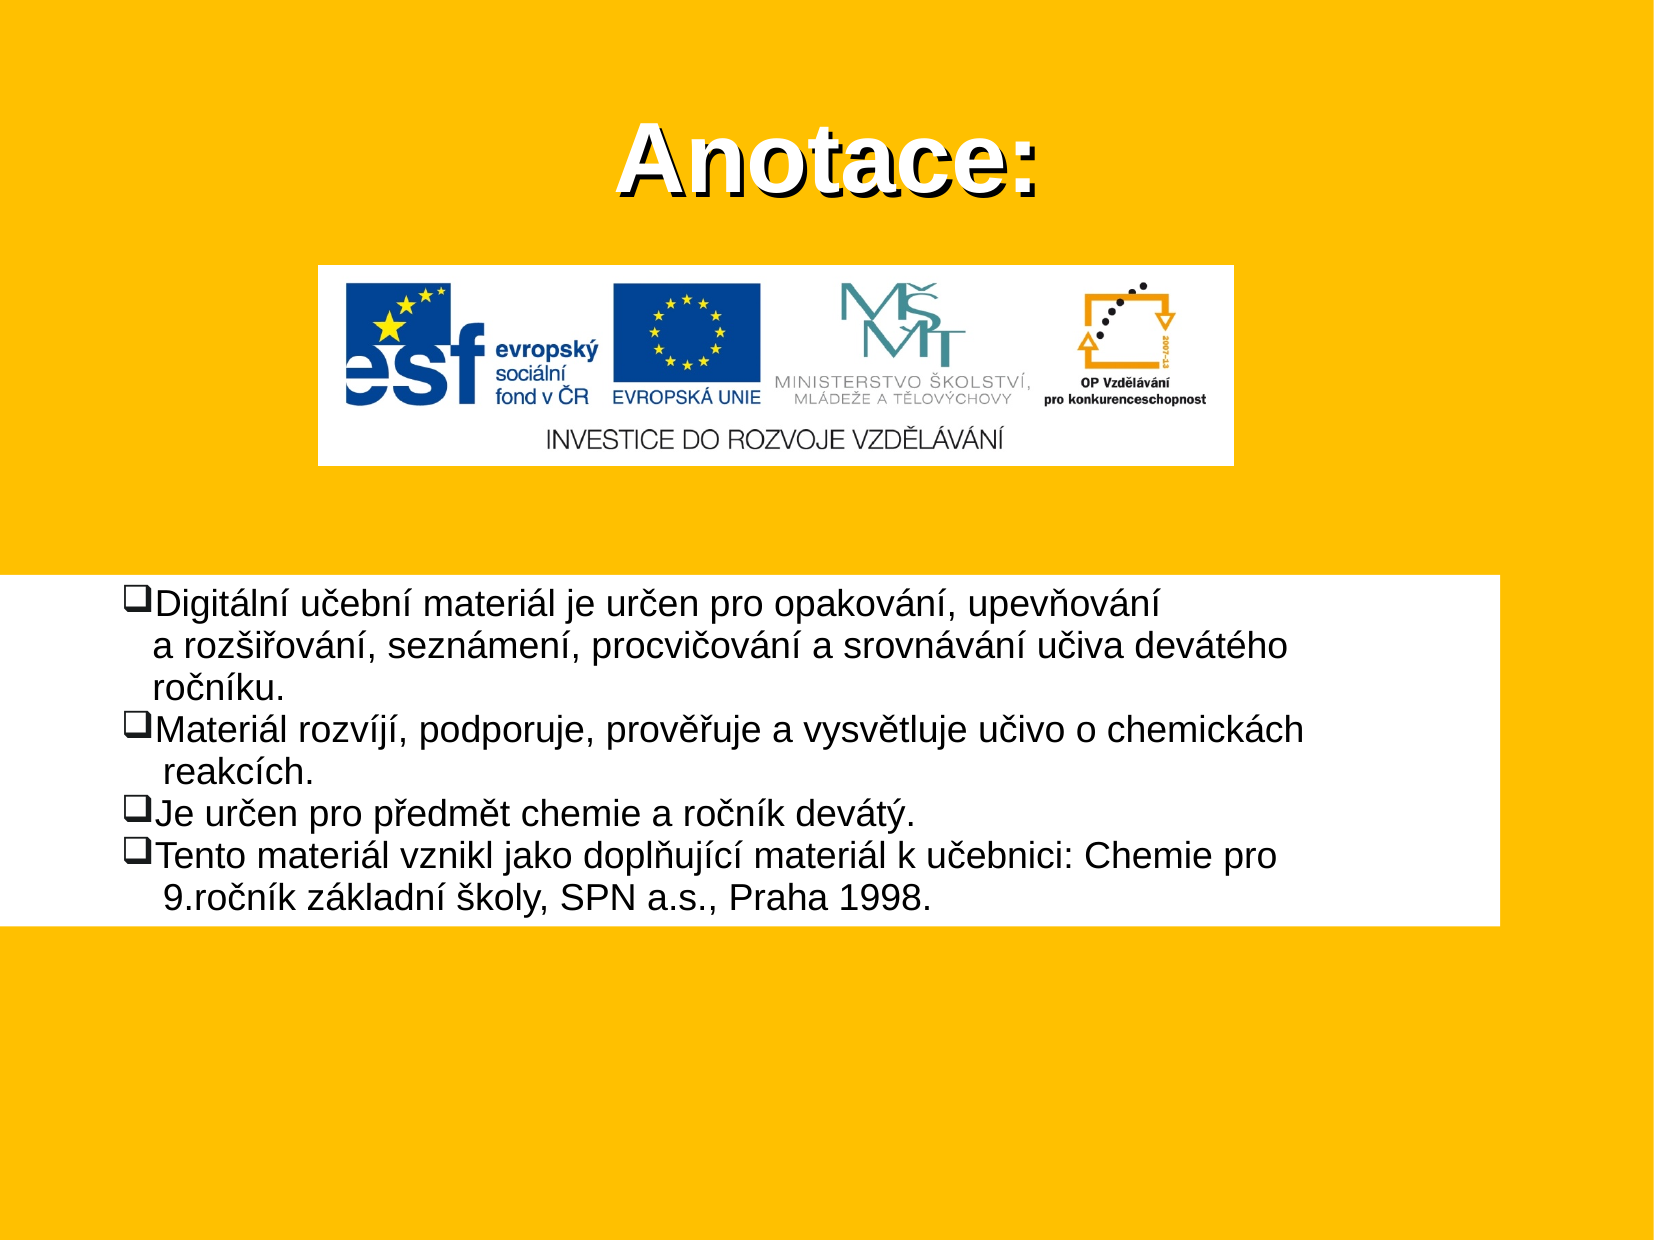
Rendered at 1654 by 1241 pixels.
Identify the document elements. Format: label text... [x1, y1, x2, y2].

picture [318, 265, 1234, 466]
title Anotace: [82, 49, 1571, 257]
text_box Digitální učební materiál je určen pro opakování, upevňování a rozšiřování, seznámení, procvičování a srovnávání učiva devátého ročníku. Materiál rozvíjí, podporuje, prověřuje a vysvětluje učivo o chemickách reakcích. Je určen pro předmět chemie a ročník devátý. Tento materiál vznikl jako doplňující materiál k učebnici: Chemie pro 9.ročník základní školy, SPN a.s., Praha 1998. [0, 574, 1501, 927]
